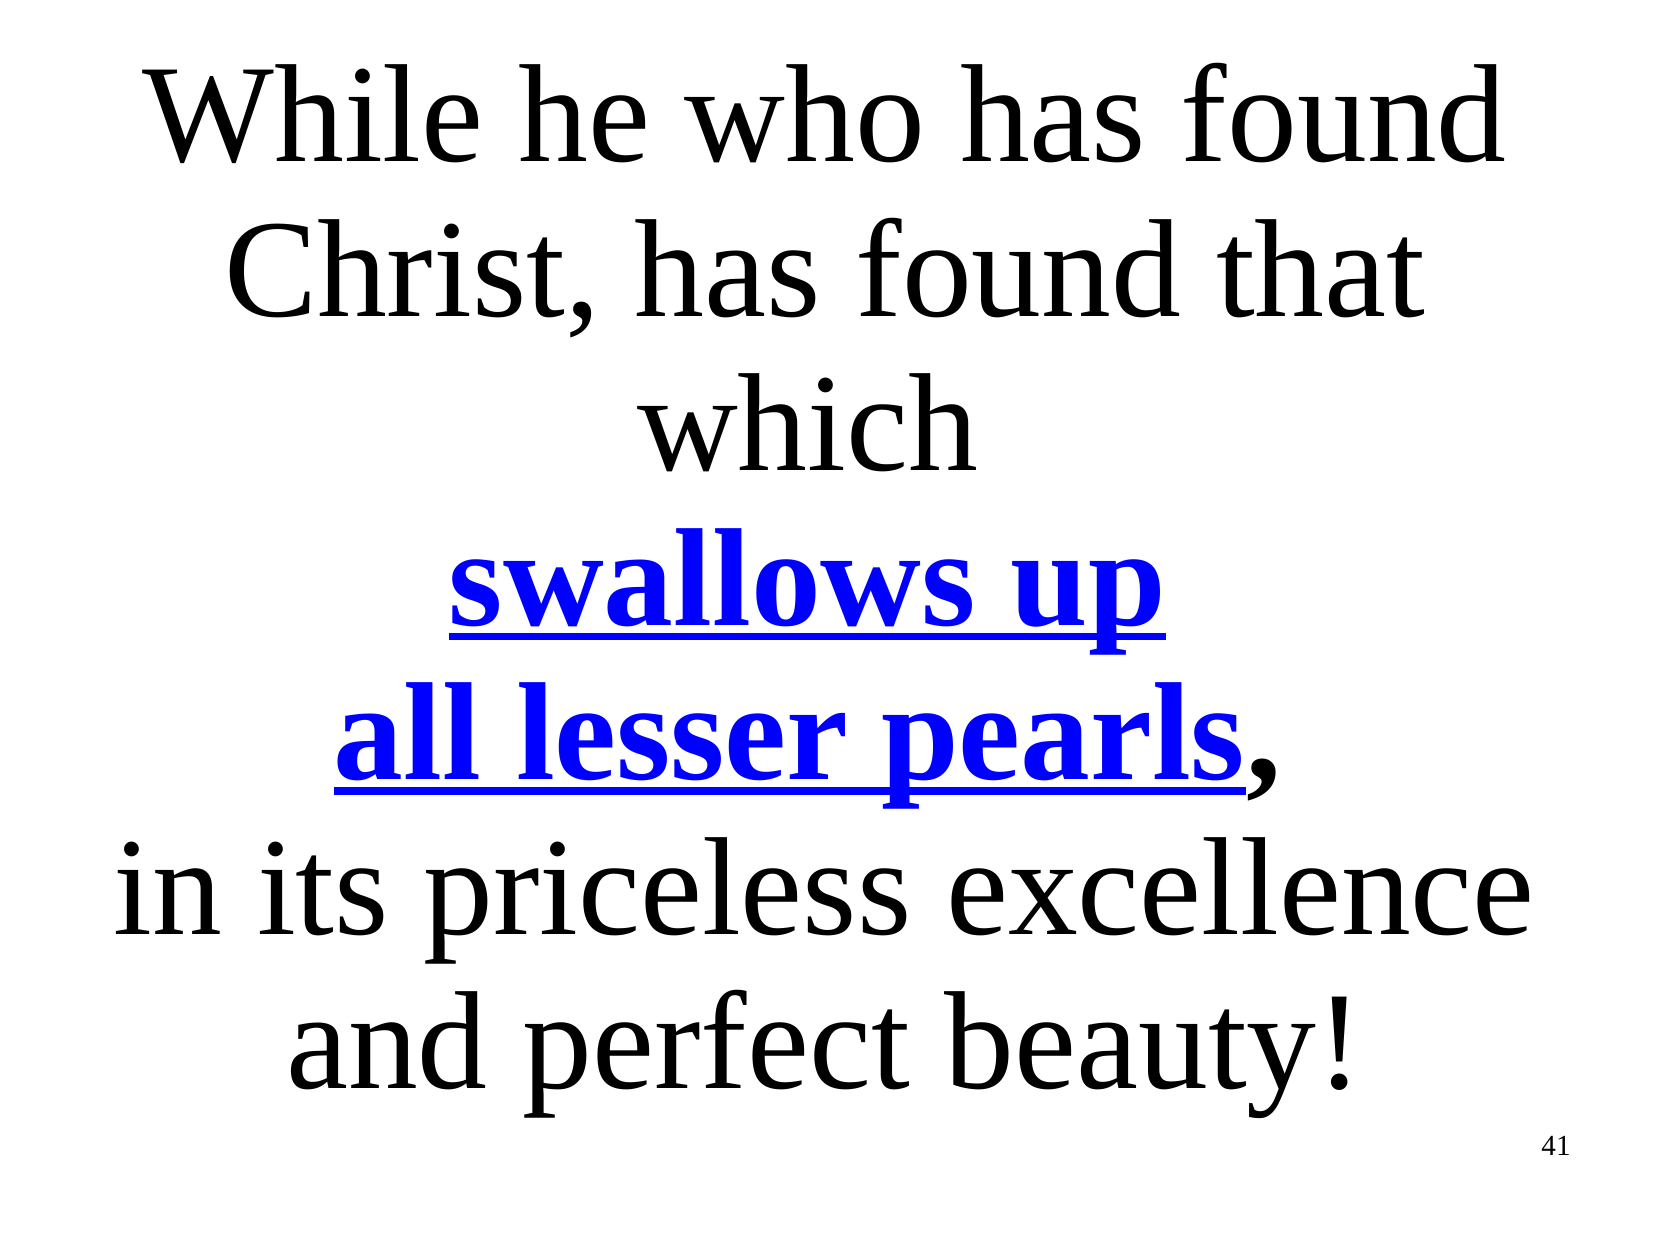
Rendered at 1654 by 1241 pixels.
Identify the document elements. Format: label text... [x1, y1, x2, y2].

list While he who has found Christ, has found that which swallows up all lesser pearls, in its priceless excellence and perfect beauty! [37, 37, 1613, 1201]
